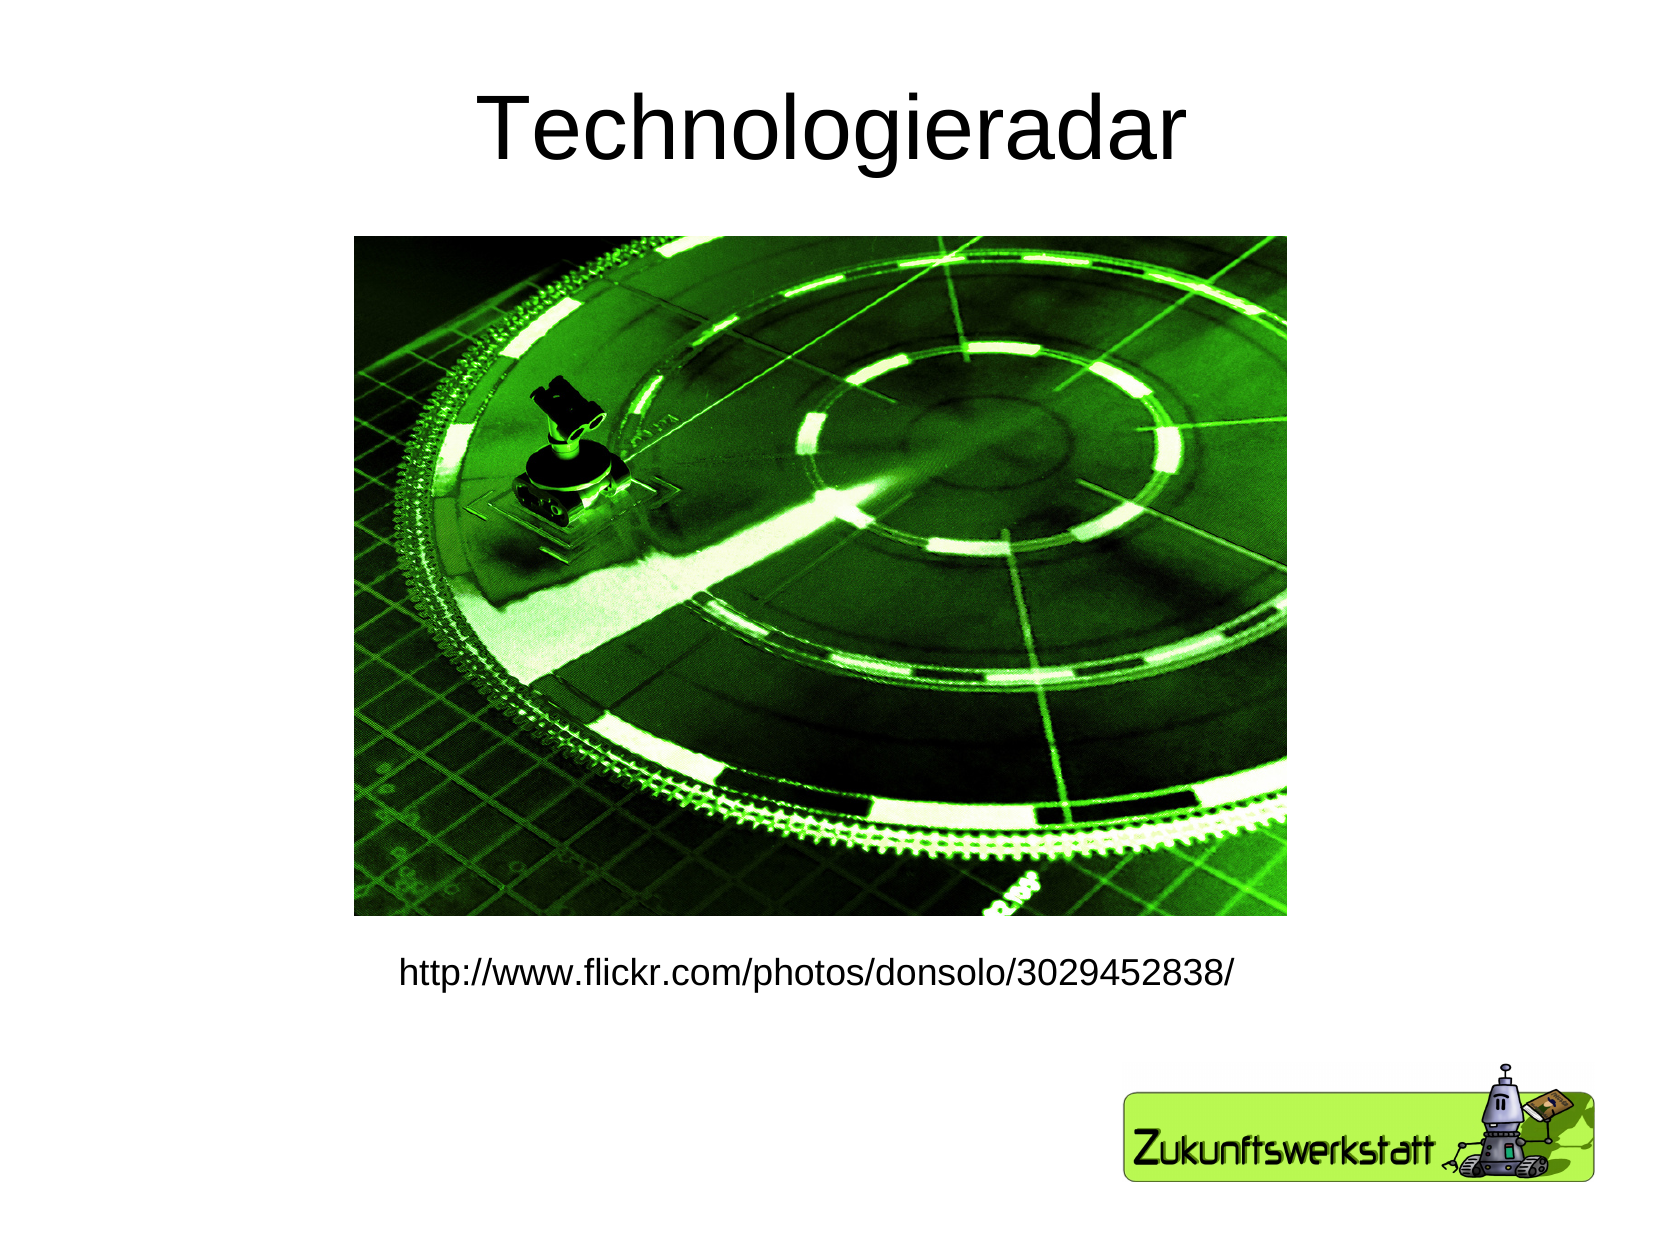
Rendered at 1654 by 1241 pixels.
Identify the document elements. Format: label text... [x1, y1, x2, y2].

text_box http://www.flickr.com/photos/donsolo/3029452838/ [383, 944, 1388, 1002]
picture [1122, 1062, 1595, 1182]
picture [354, 236, 1287, 916]
title Technologieradar [88, 29, 1577, 222]
